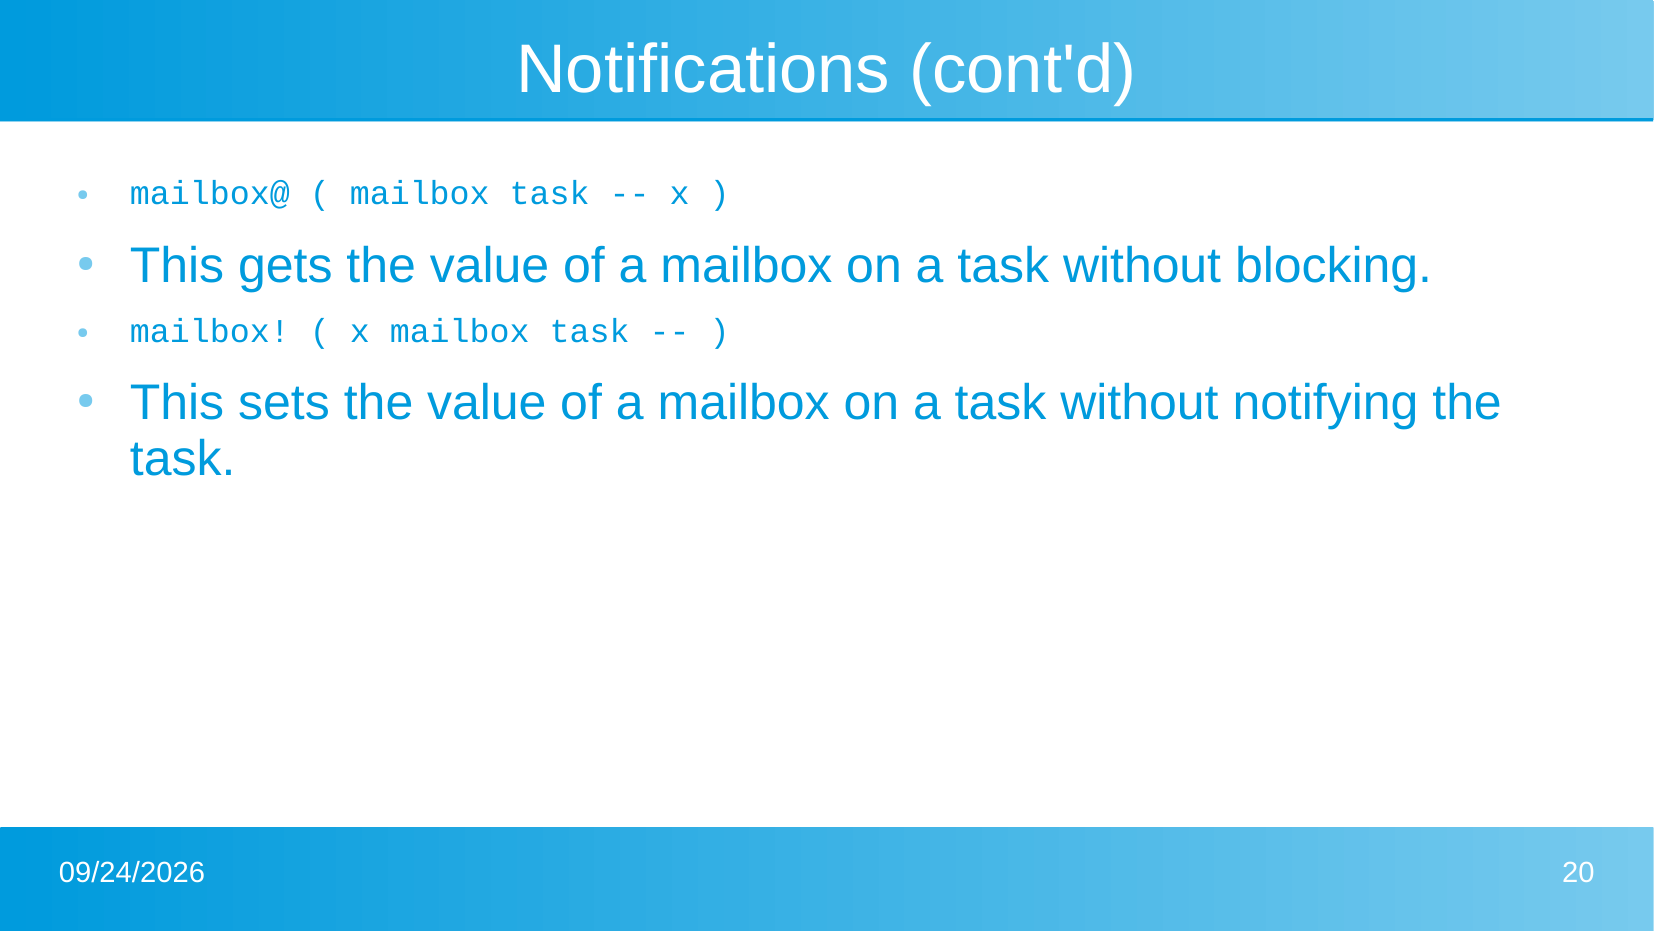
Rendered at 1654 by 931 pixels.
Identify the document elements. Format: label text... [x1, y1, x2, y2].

list mailbox@ ( mailbox task -- x ) This gets the value of a mailbox on a task without blocking. mailbox! ( x mailbox task -- ) This sets the value of a mailbox on a task without notifying the task. [59, 177, 1595, 768]
title Notifications (cont'd) [59, 29, 1595, 108]
